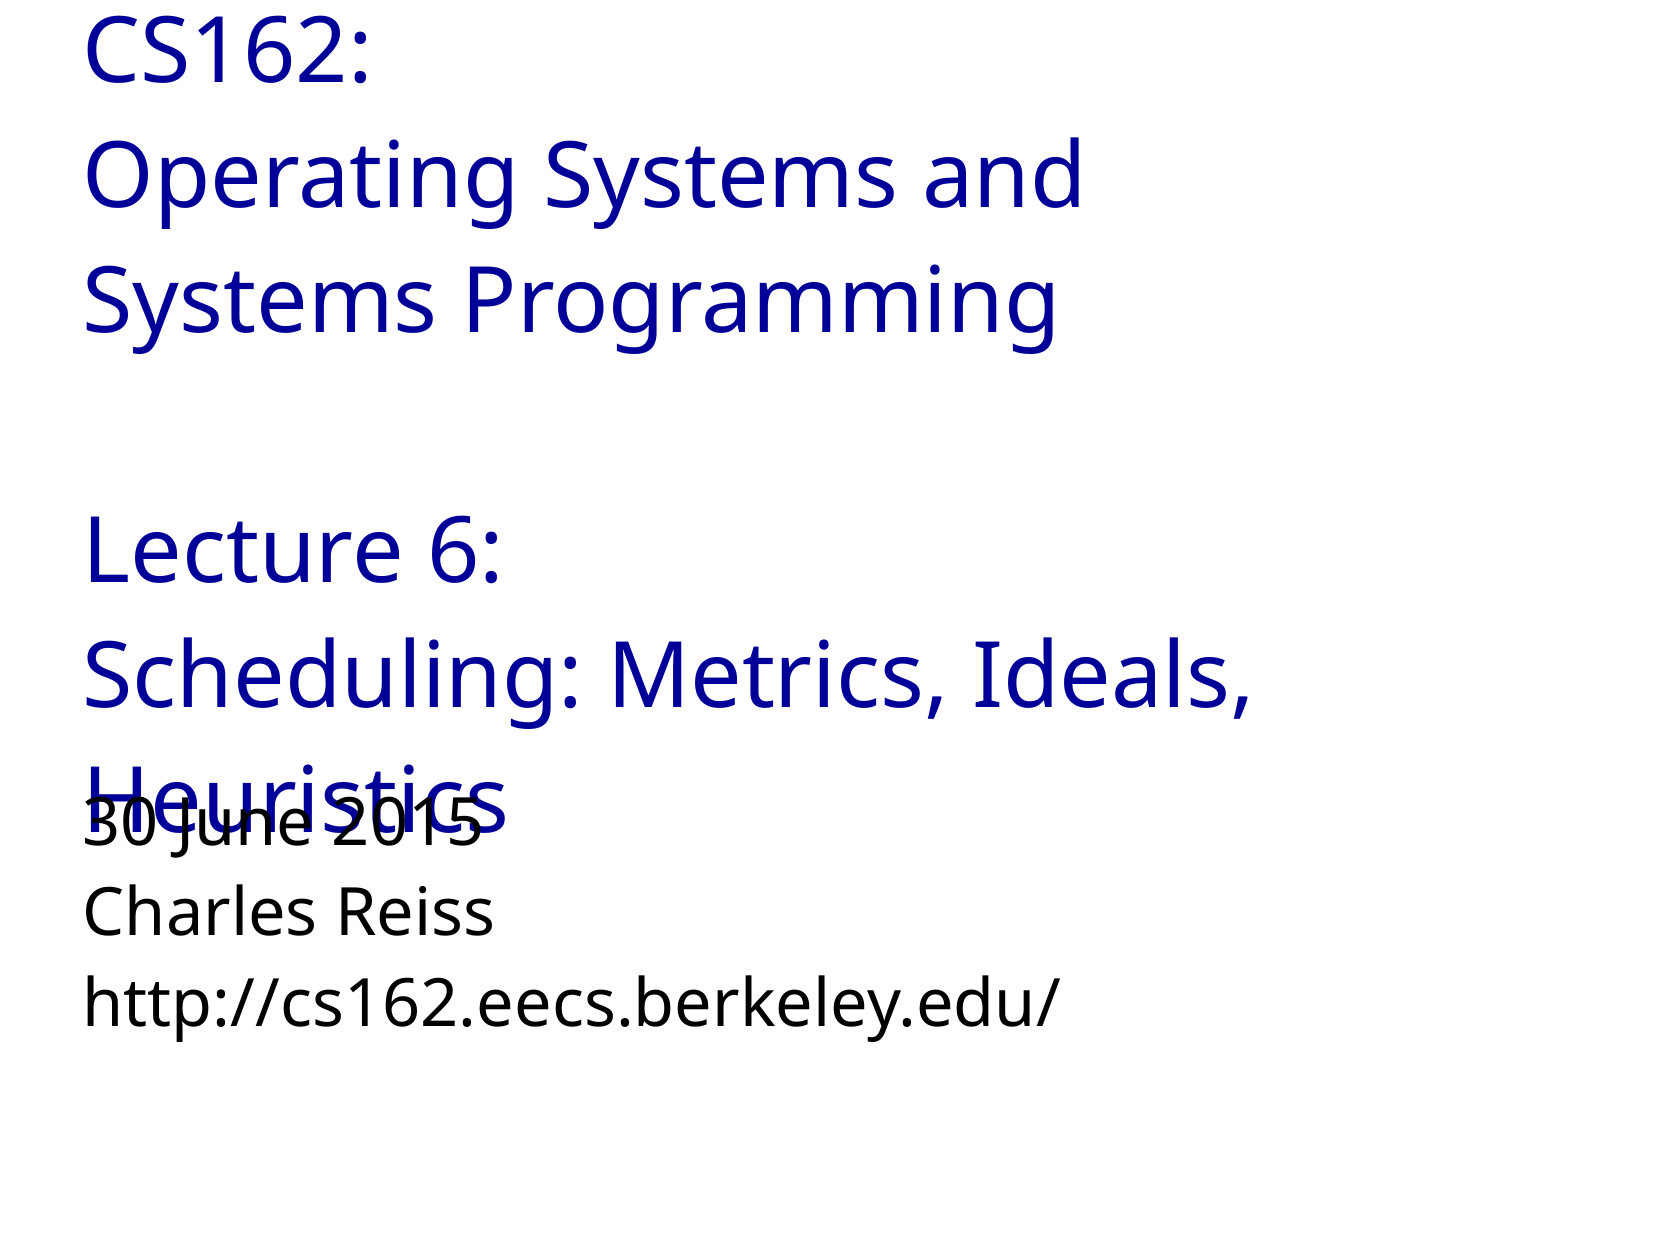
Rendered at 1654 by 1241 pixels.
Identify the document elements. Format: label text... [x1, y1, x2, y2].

subtitle 30 June 2015 Charles Reiss http://cs162.eecs.berkeley.edu/ [82, 797, 1571, 1022]
title CS162: Operating Systems and Systems Programming Lecture 6: Scheduling: Metrics, Ideals, Heuristics [82, 67, 1636, 777]
